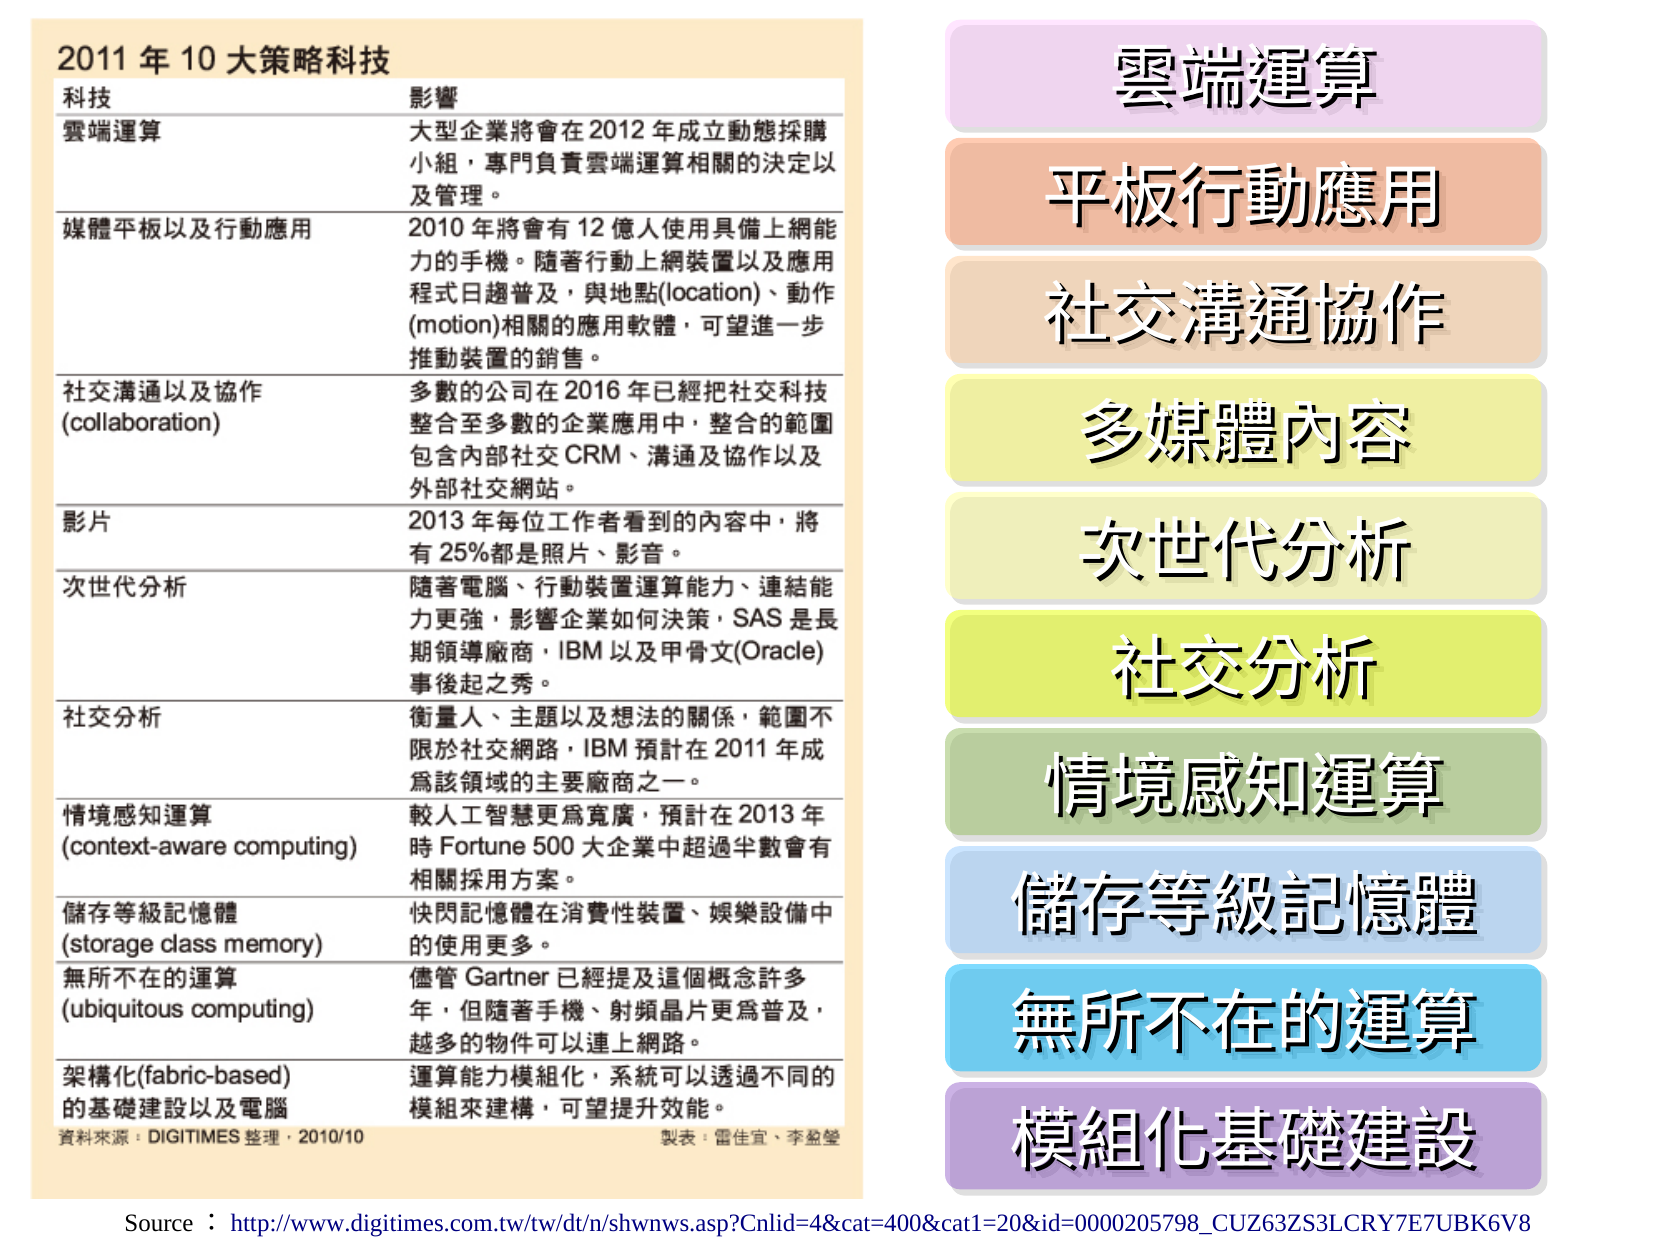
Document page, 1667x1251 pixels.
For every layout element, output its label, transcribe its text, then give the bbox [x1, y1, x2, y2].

text_box 次世代分析 [945, 491, 1542, 600]
text_box 情境感知運算 [945, 728, 1542, 836]
picture [29, 17, 865, 1199]
text_box 多媒體內容 [945, 373, 1542, 482]
text_box 雲端運算 [945, 19, 1542, 127]
text_box 社交溝通協作 [945, 255, 1542, 363]
text_box 社交分析 [945, 609, 1542, 718]
text_box Source：http://www.digitimes.com.tw/tw/dt/n/shwnws.asp?Cnlid=4&cat=400&cat1=20&id=0000205798_CUZ63ZS3LCRY7E7UBK6V8 [109, 1198, 1548, 1244]
text_box 無所不在的運算 [945, 964, 1542, 1072]
text_box 儲存等級記憶體 [945, 846, 1542, 954]
text_box 平板行動應用 [945, 137, 1542, 245]
text_box 模組化基礎建設 [945, 1082, 1542, 1190]
